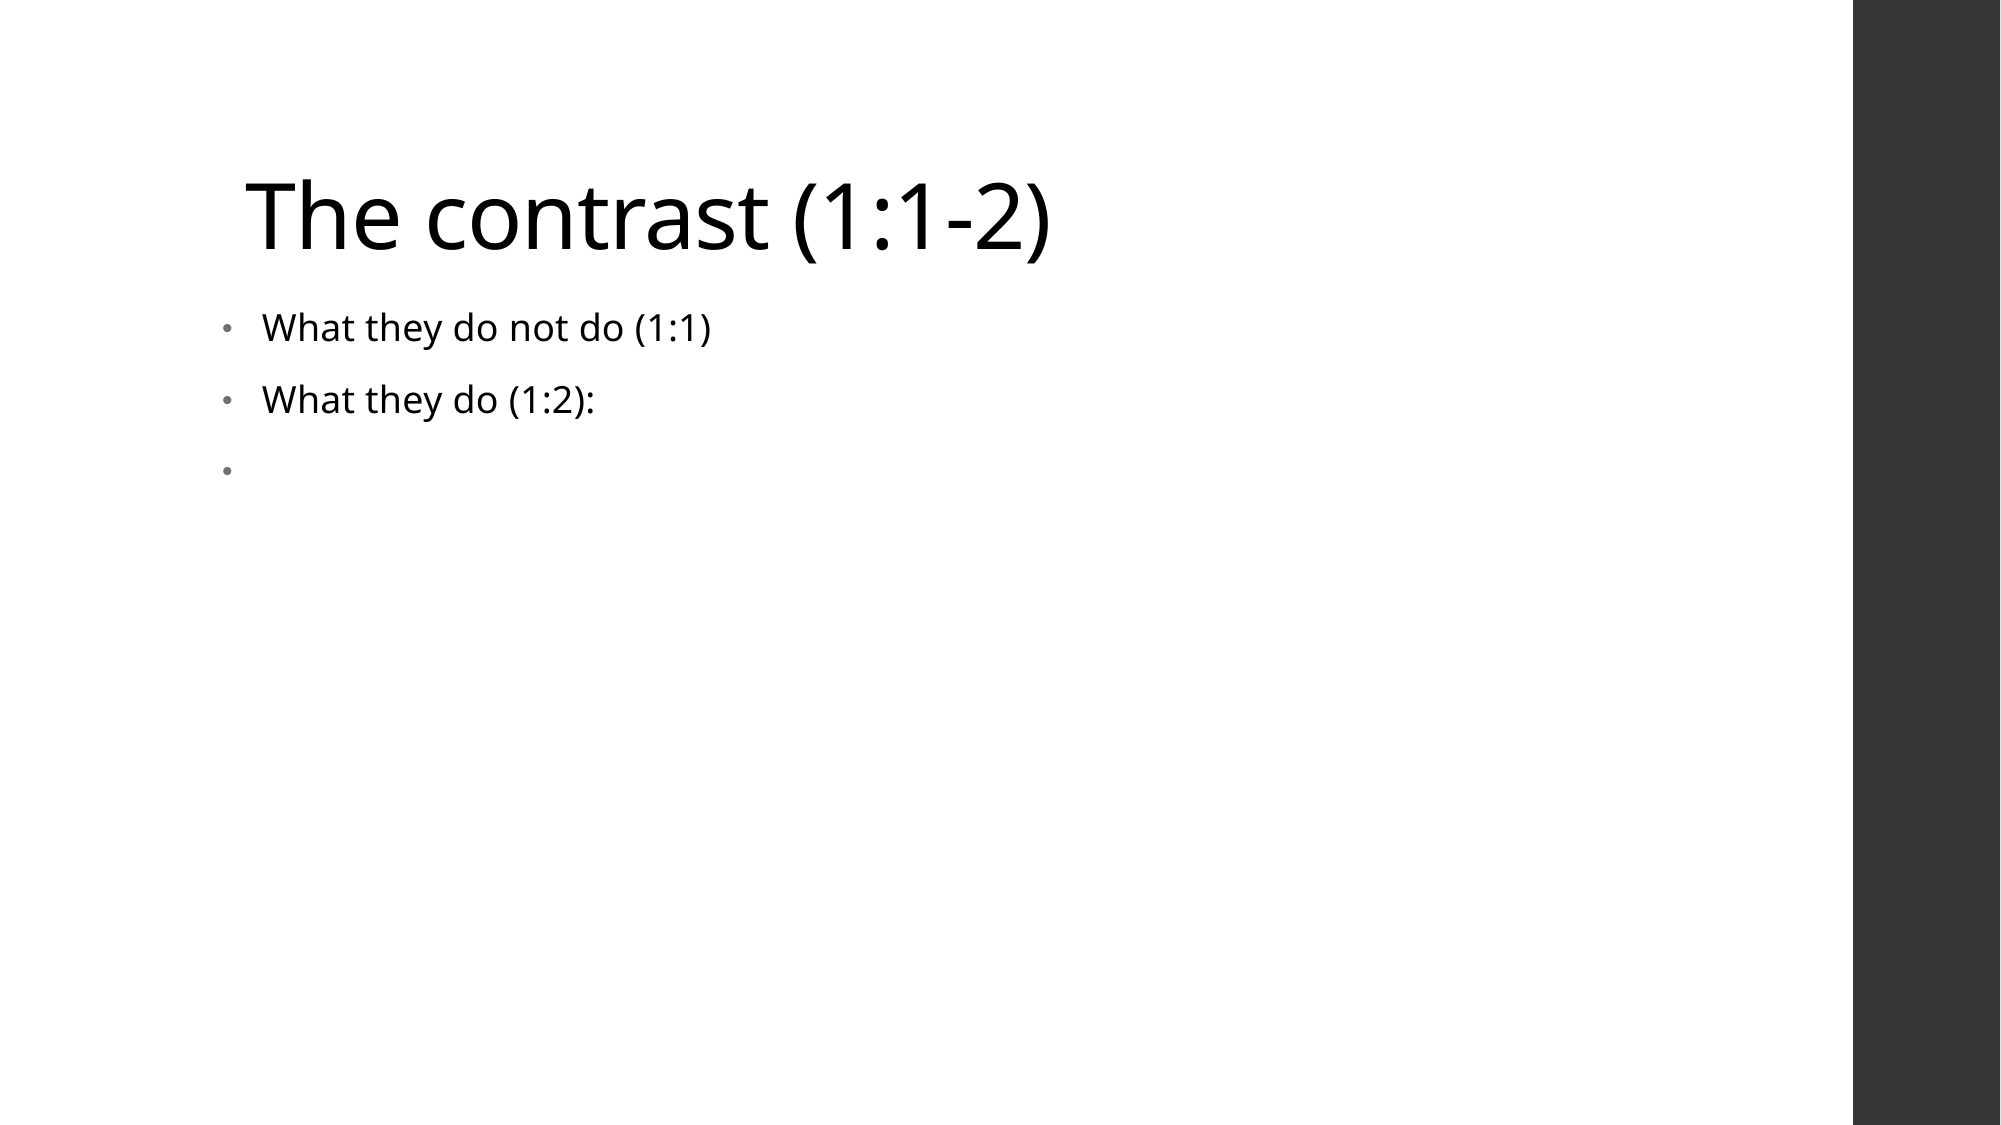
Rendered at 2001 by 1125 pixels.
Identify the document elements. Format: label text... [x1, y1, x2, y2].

title The contrast (1:1-2) [206, 60, 1797, 278]
list What they do not do (1:1) What they do (1:2): [206, 299, 1617, 1014]
